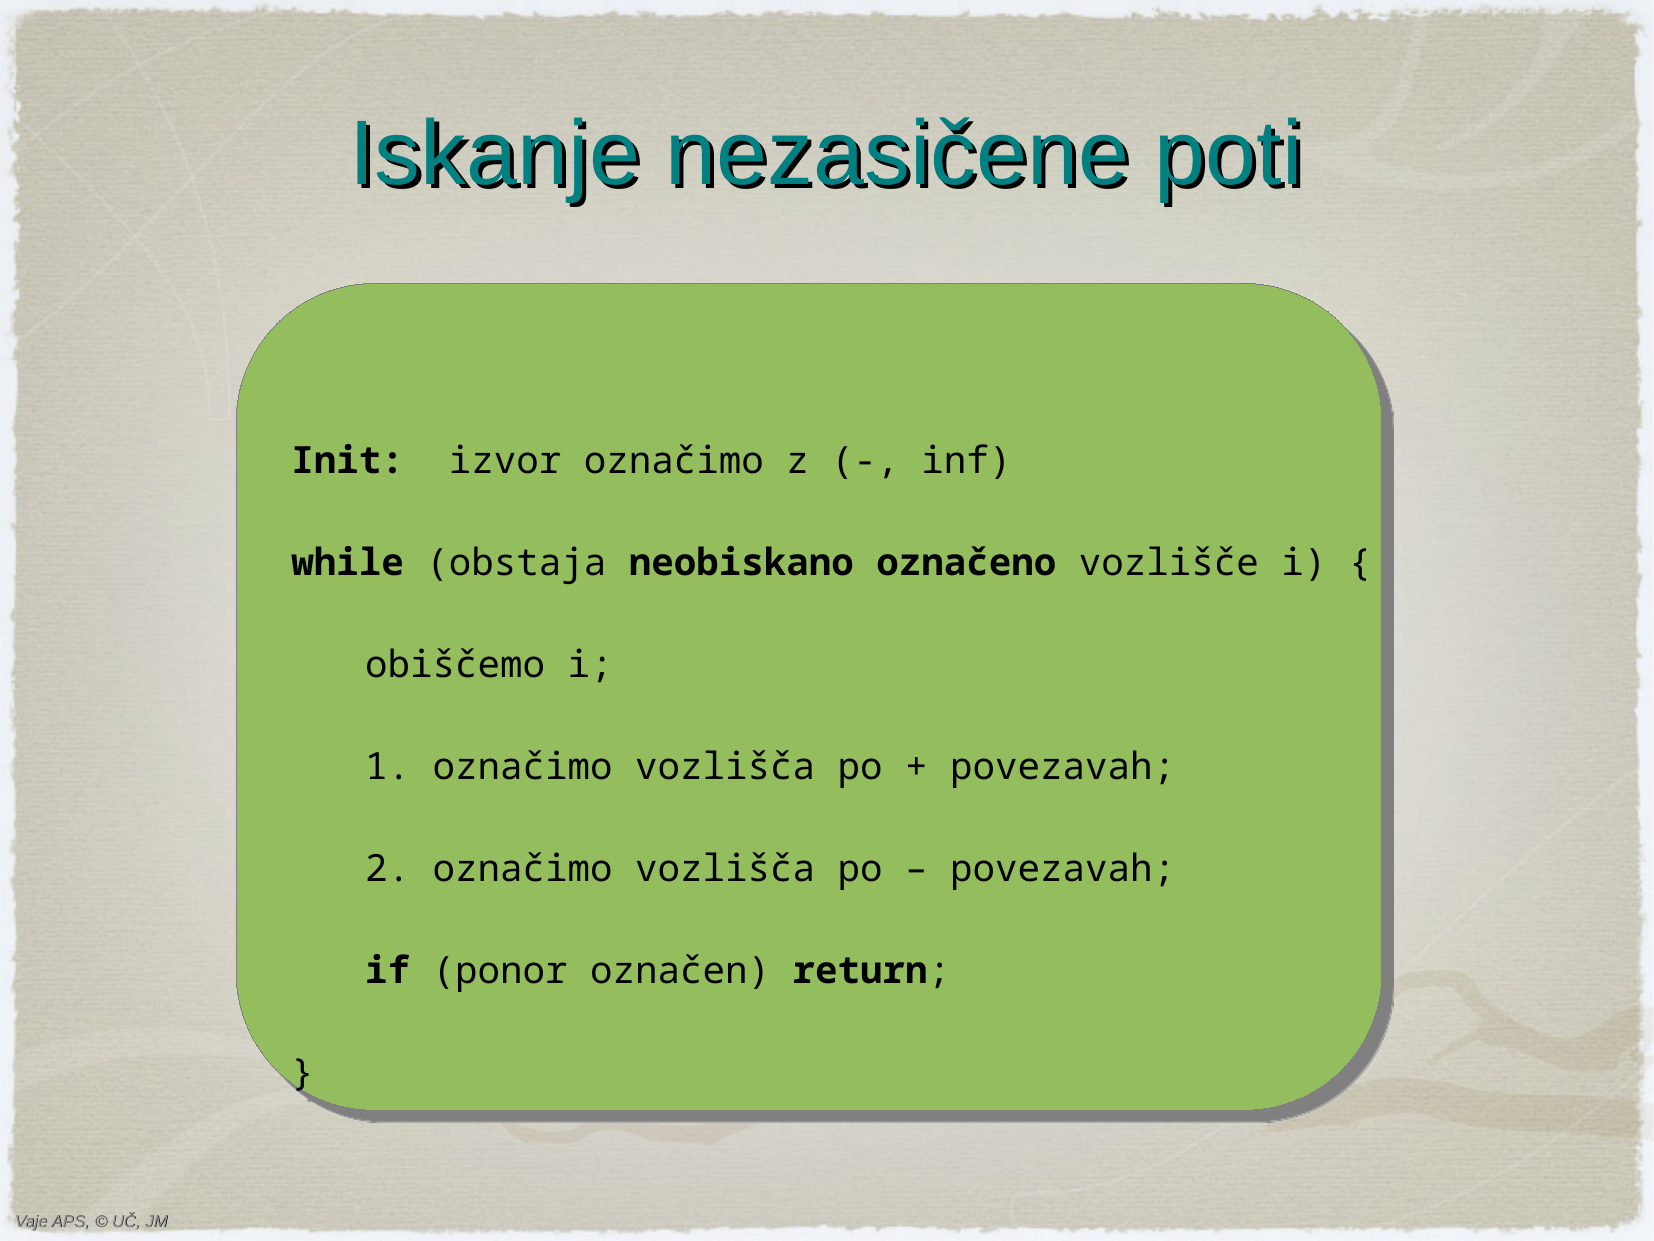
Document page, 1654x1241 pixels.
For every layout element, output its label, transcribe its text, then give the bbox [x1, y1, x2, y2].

title Iskanje nezasičene poti [82, 49, 1571, 257]
picture [0, 0, 1654, 1241]
text_box Init: izvor označimo z (-, inf) while (obstaja neobiskano označeno vozlišče i) { obiščemo i; 1. označimo vozlišča po + povezavah; 2. označimo vozlišča po – povezavah; if (ponor označen) return; } [236, 283, 1382, 1111]
